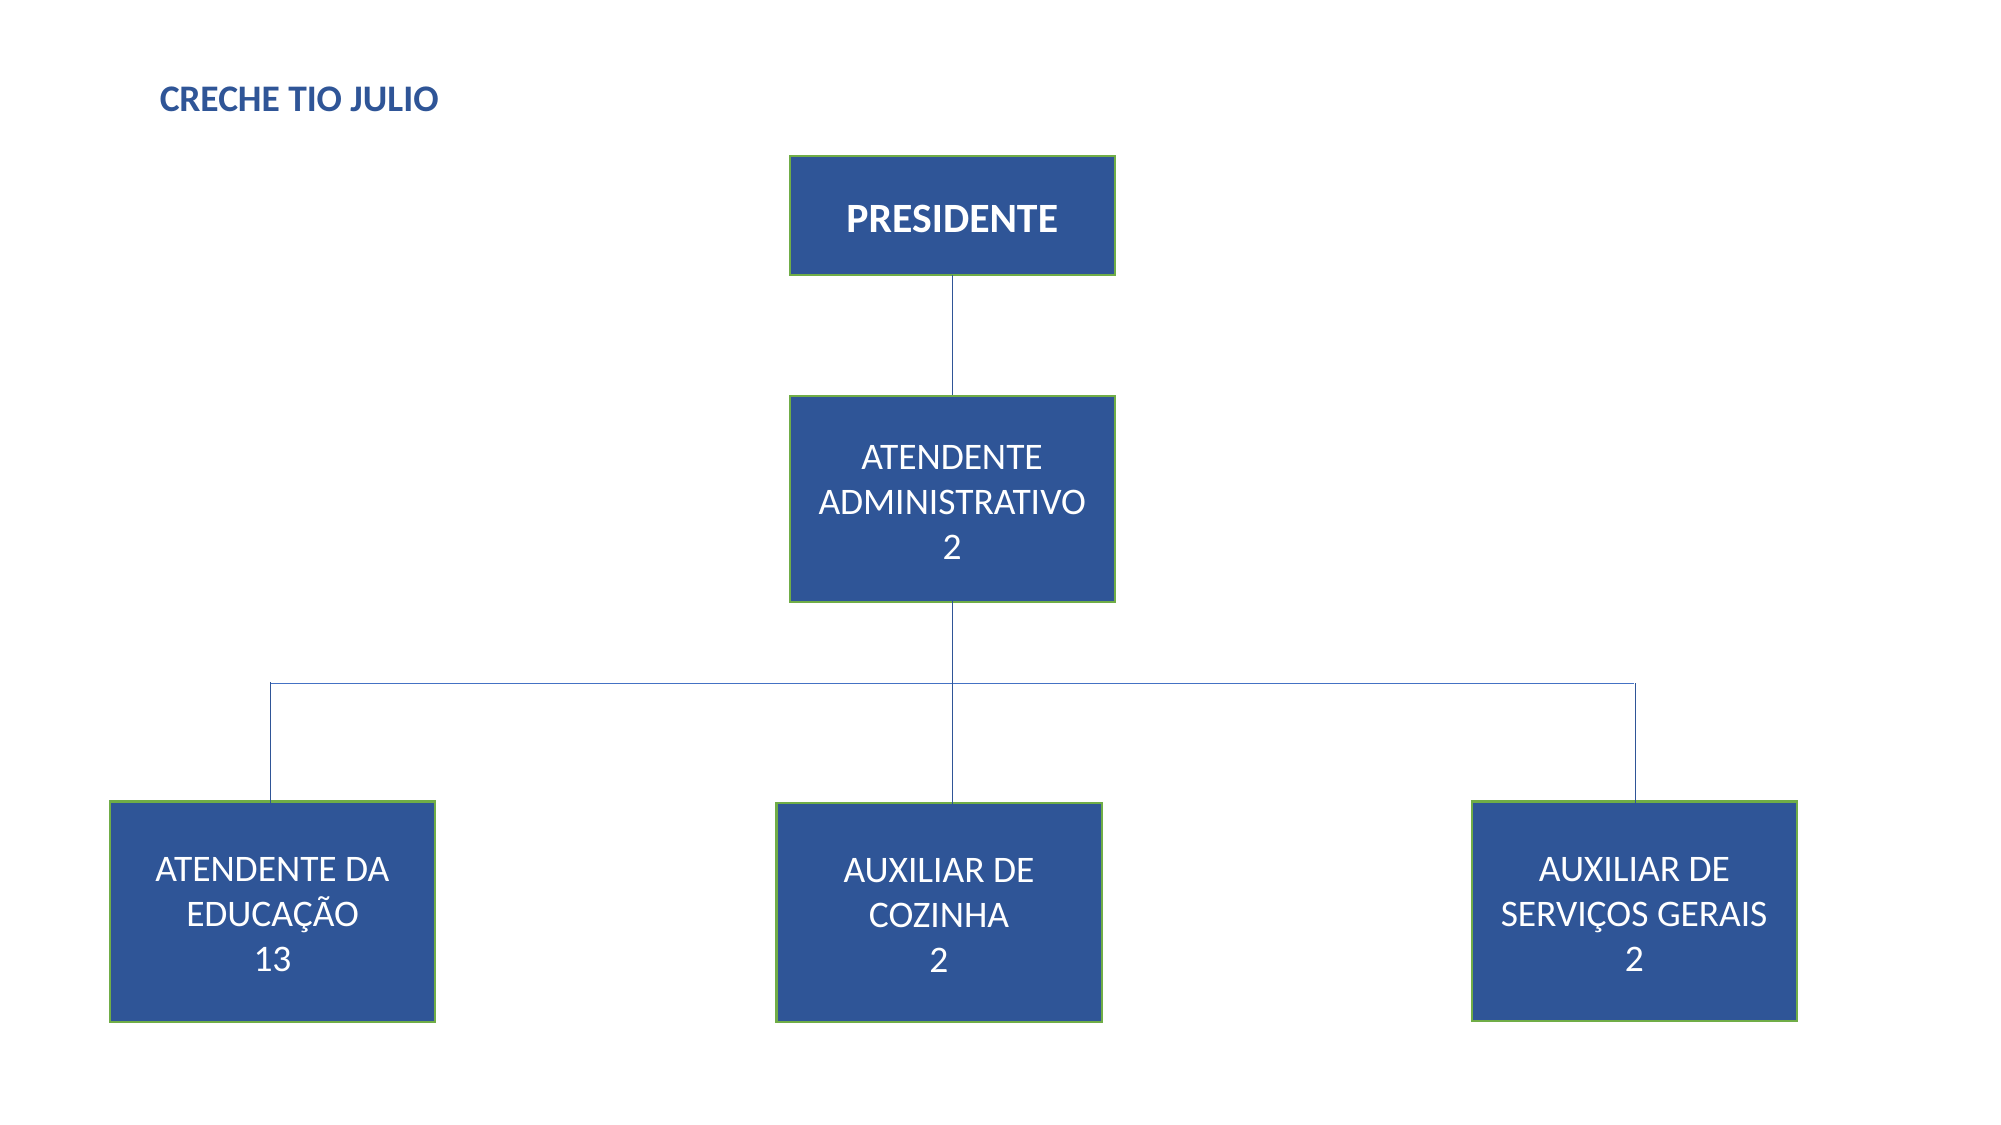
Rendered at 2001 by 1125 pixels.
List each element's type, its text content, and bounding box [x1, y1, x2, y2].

text_box AUXILIAR DE COZINHA 2 [777, 803, 1102, 1022]
text_box AUXILIAR DE SERVIÇOS GERAIS 2 [1472, 801, 1797, 1021]
text_box ATENDENTE ADMINISTRATIVO 2 [790, 396, 1115, 602]
text_box CRECHE TIO JULIO [101, 66, 497, 127]
text_box ATENDENTE DA EDUCAÇÃO 13 [110, 801, 435, 1022]
text_box PRESIDENTE [790, 156, 1115, 275]
